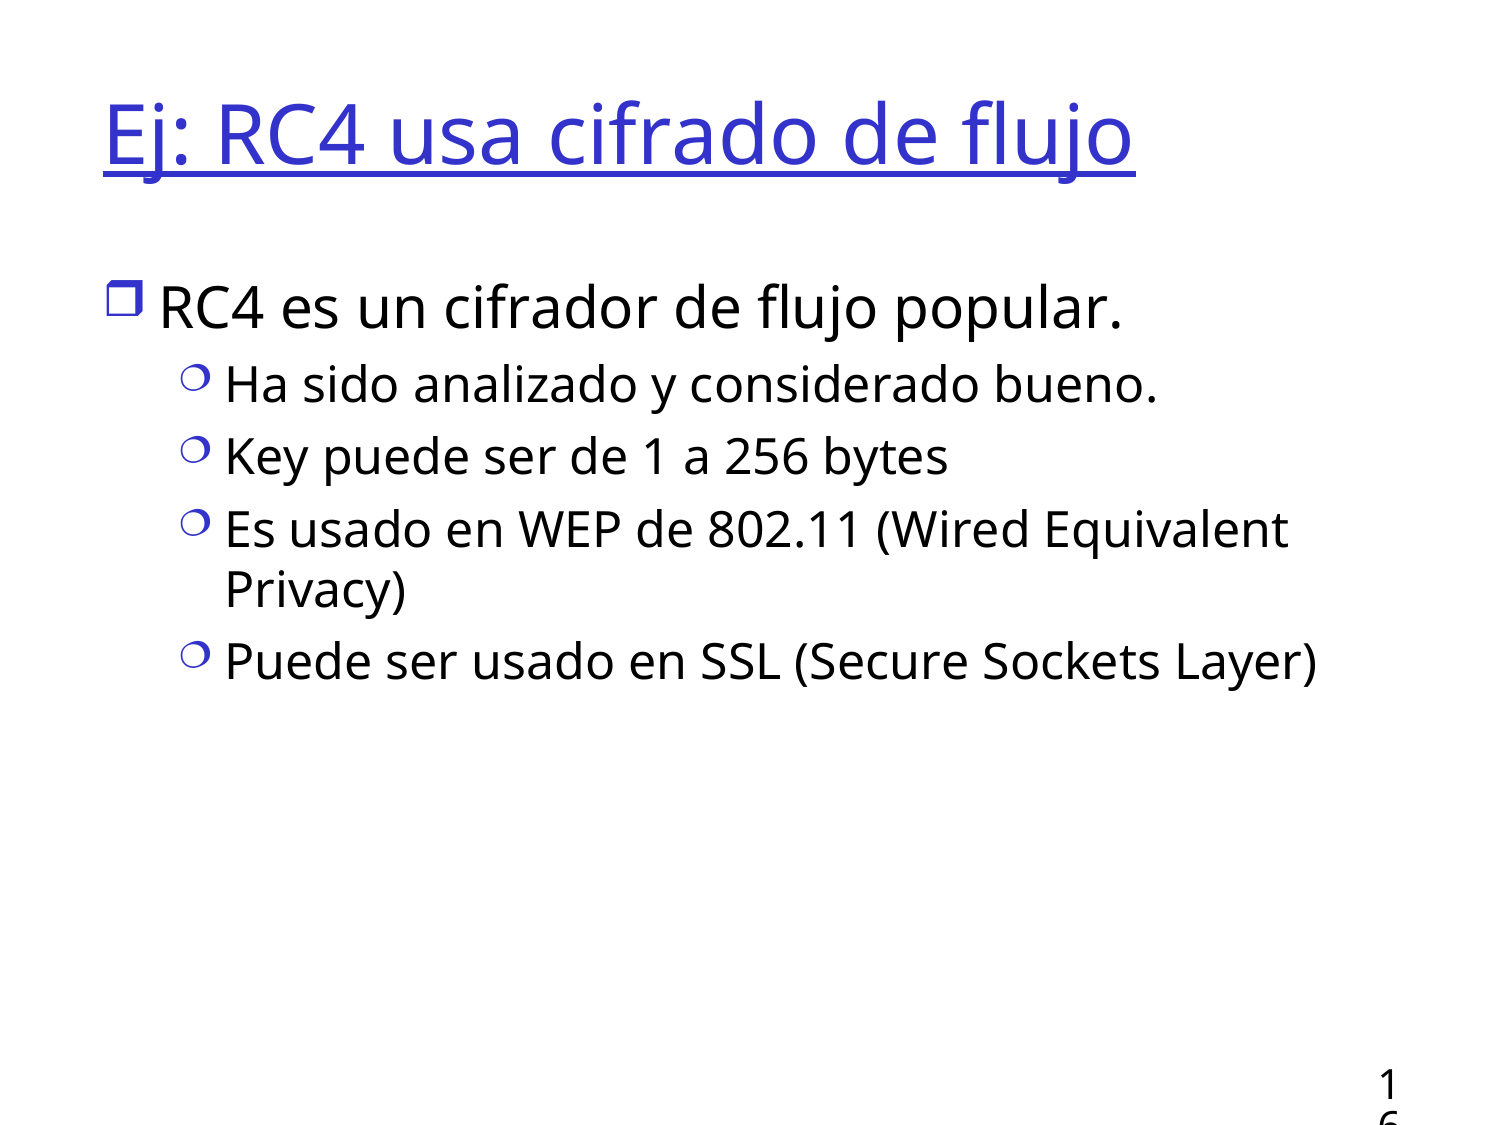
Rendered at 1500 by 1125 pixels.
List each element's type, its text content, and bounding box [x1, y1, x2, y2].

title Ej: RC4 usa cifrado de flujo [87, 37, 1363, 225]
list RC4 es un cifrador de flujo popular. Ha sido analizado y considerado bueno. Key puede ser de 1 a 256 bytes Es usado en WEP de 802.11 (Wired Equivalent Privacy) Puede ser usado en SSL (Secure Sockets Layer) [87, 262, 1363, 1026]
